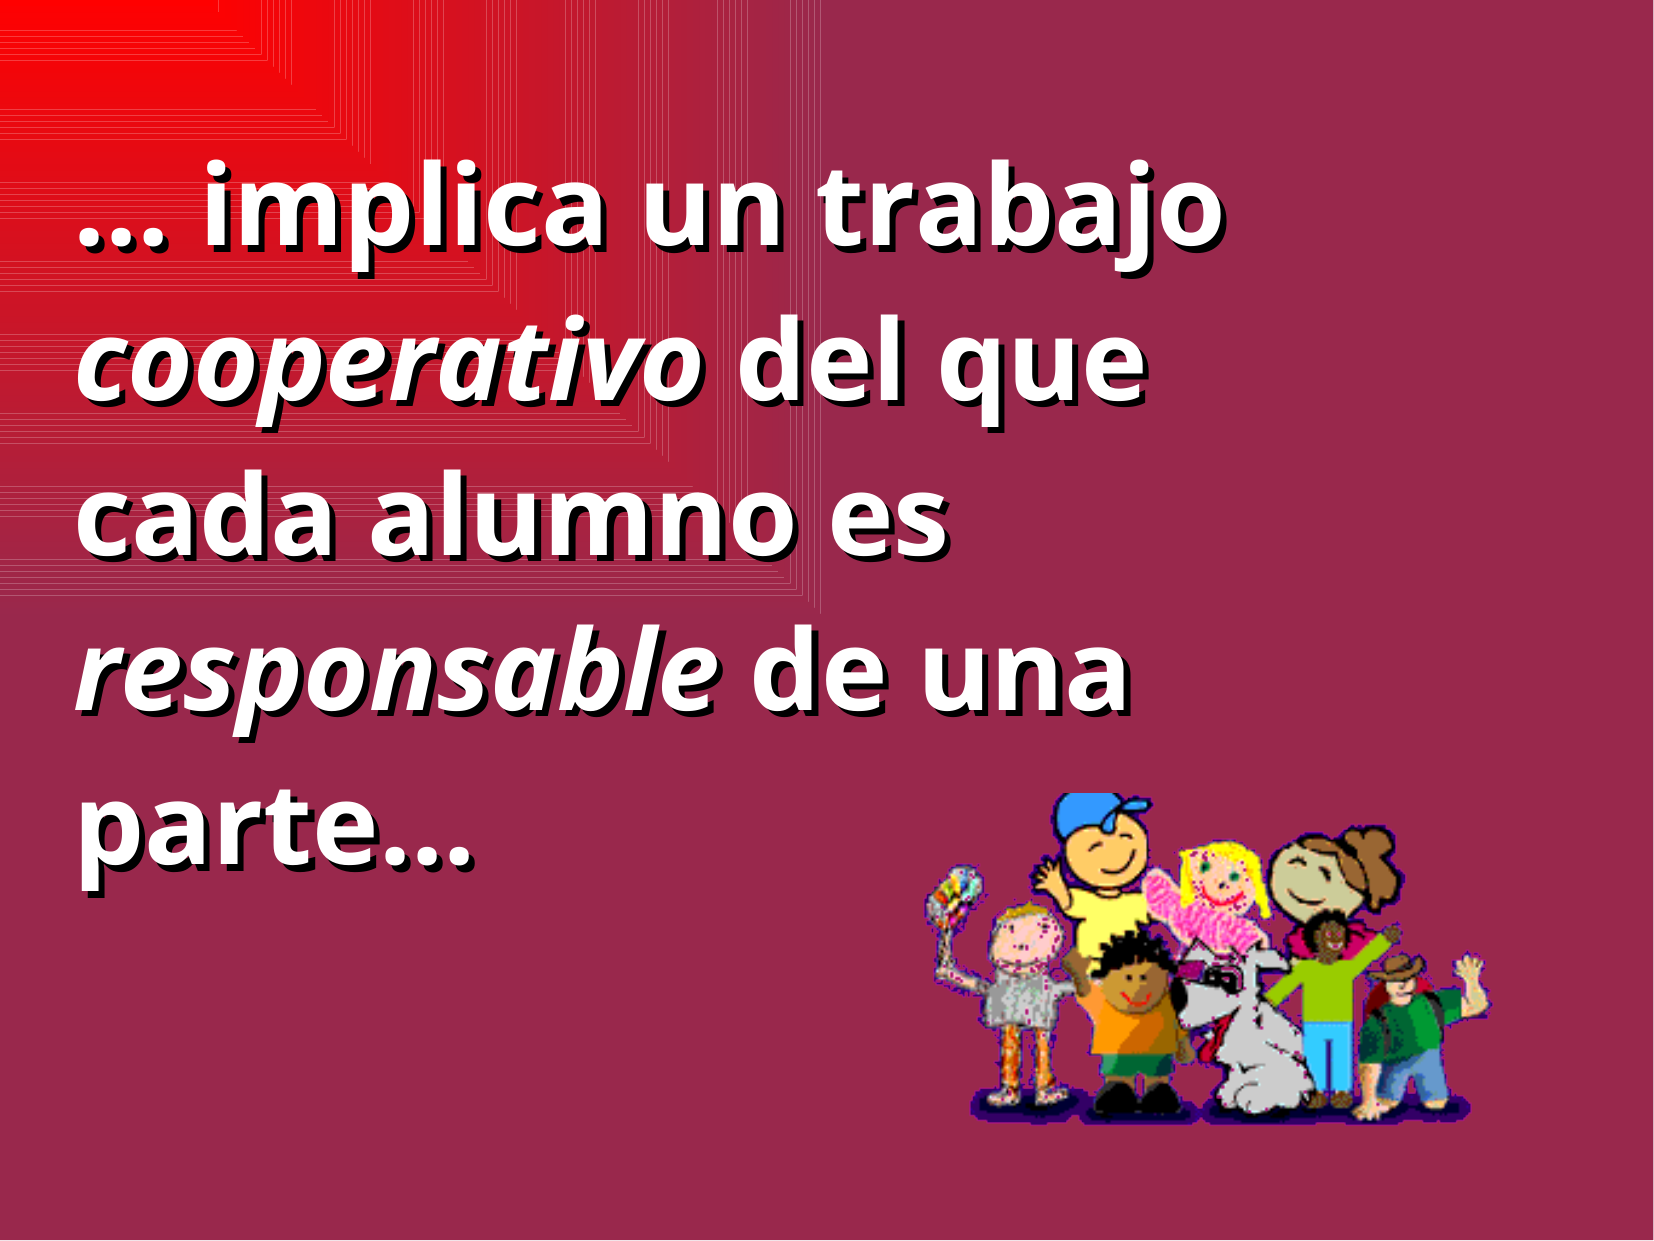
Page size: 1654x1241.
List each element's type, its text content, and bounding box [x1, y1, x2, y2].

text_box … implica un trabajo cooperativo del que cada alumno es responsable de una parte… [73, 124, 1356, 898]
picture [898, 793, 1496, 1131]
